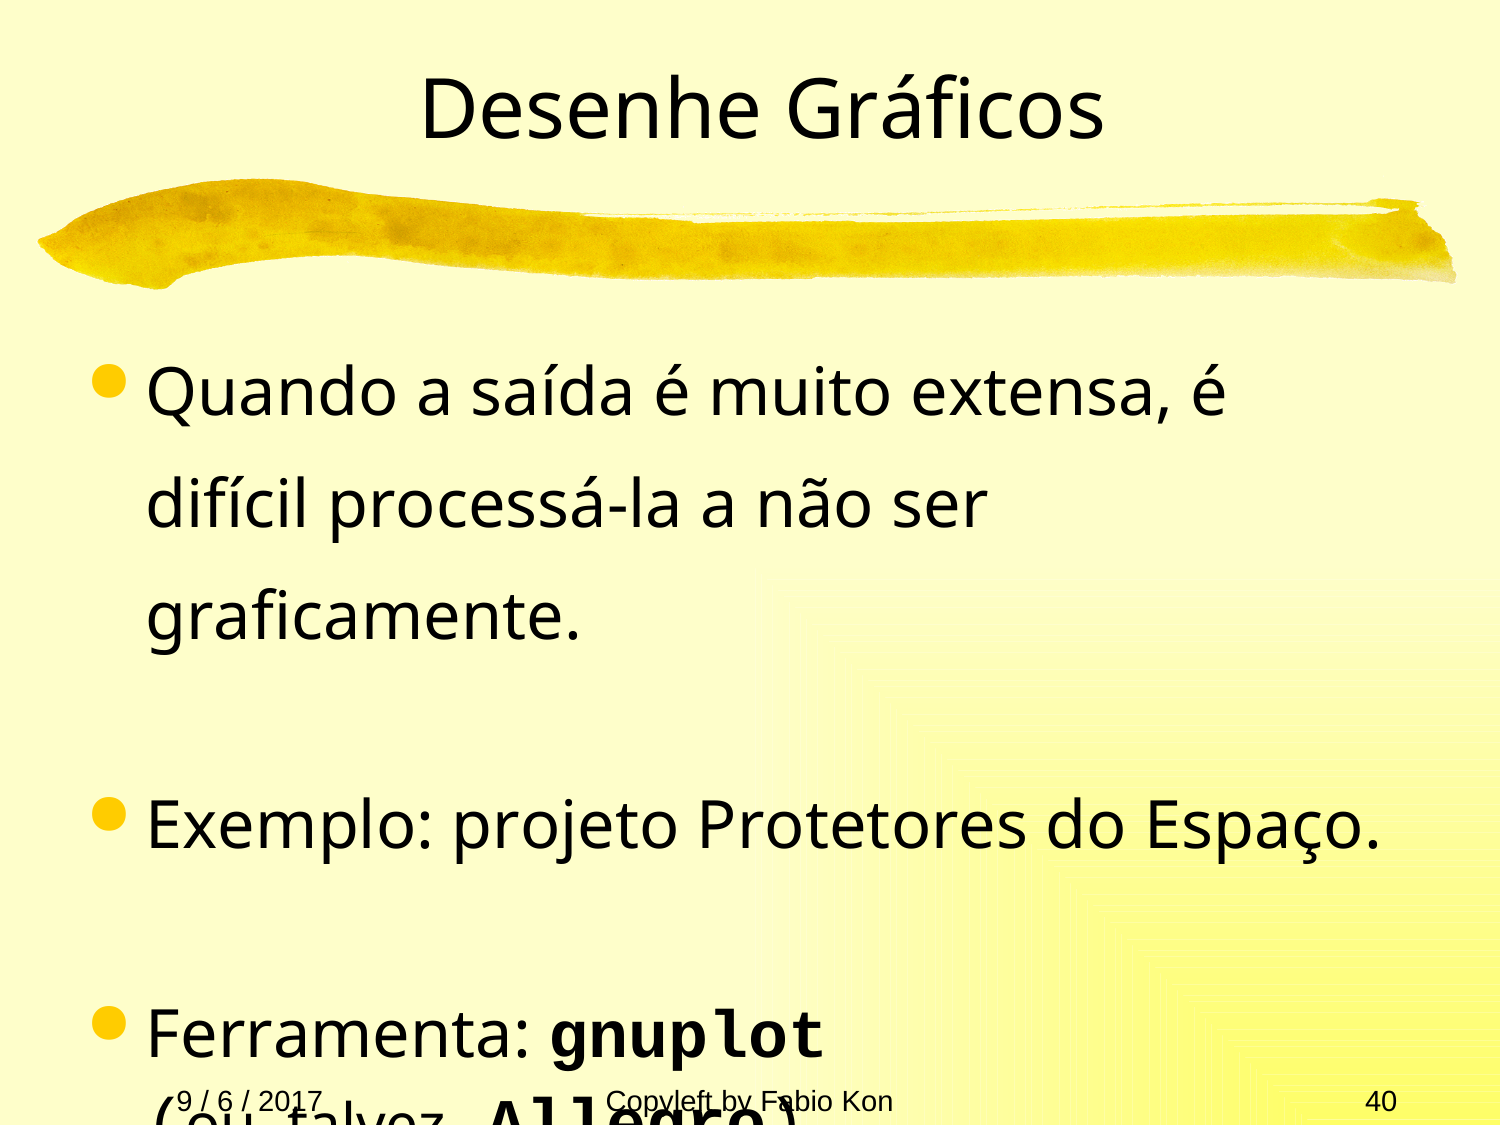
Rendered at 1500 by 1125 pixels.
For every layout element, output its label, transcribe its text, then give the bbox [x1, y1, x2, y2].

list Quando a saída é muito extensa, é difícil processá-la a não ser graficamente. Exemplo: projeto Protetores do Espaço. Ferramenta: gnuplot (ou, talvez Allegro). [74, 309, 1417, 1055]
title Desenhe Gráficos [125, 12, 1401, 163]
picture [24, 174, 1463, 297]
